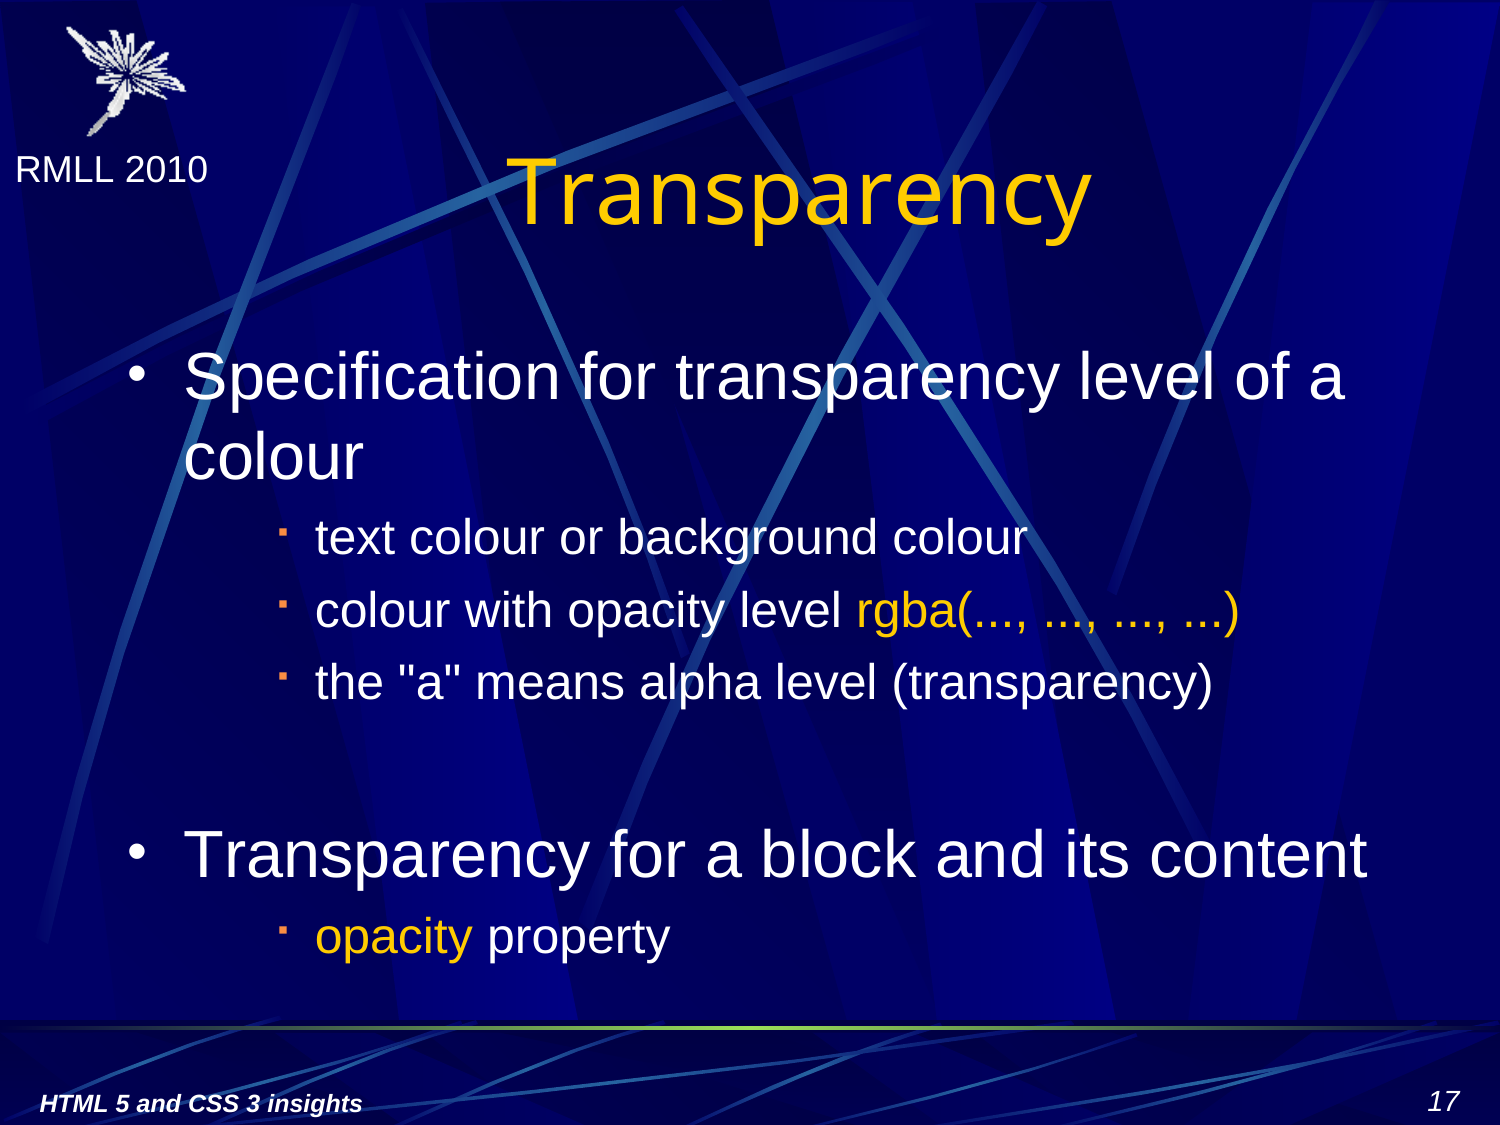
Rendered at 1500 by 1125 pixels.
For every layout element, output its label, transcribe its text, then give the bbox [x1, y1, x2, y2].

list Specification for transparency level of a colour text colour or background colour colour with opacity level rgba(..., ..., ..., ...) the "a" means alpha level (transparency) Transparency for a block and its content opacity property [112, 324, 1463, 1001]
picture [62, 24, 188, 138]
title Transparency [224, 87, 1375, 288]
